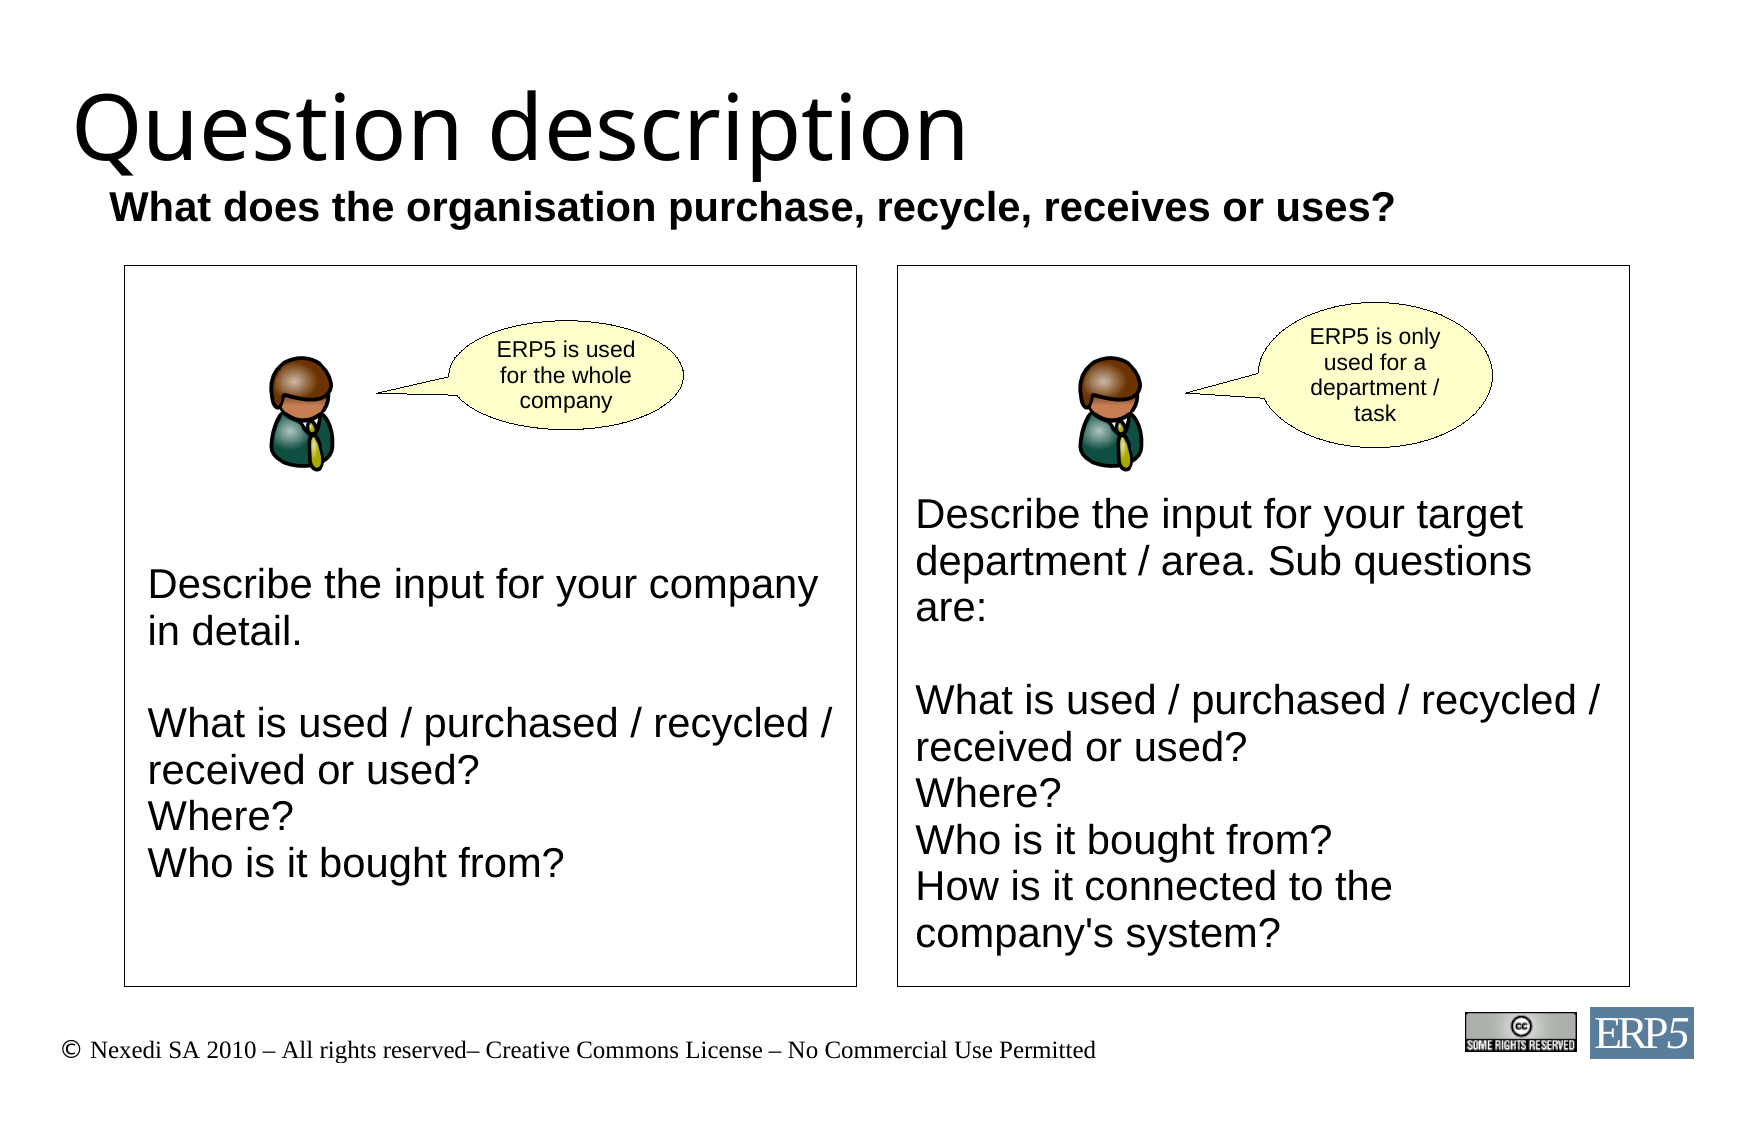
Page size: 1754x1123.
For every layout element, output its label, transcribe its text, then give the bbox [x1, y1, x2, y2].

picture [242, 352, 361, 473]
text_box ERP5 is only used for a department / task [1185, 302, 1493, 448]
text_box ERP5 is used for the whole company [376, 320, 684, 430]
picture [1051, 352, 1170, 473]
text_box Describe the input for your target department / area. Sub questions are: What is used / purchased / recycled / received or used? Where? Who is it bought from? How is it connected to the company's system? [915, 501, 1604, 945]
title Question description [71, 63, 1707, 187]
picture [1465, 1012, 1577, 1052]
text_box What does the organisation purchase, recycle, receives or uses? [109, 206, 1447, 254]
text_box Describe the input for your company in detail. What is used / purchased / recycled / received or used? Where? Who is it bought from? [147, 501, 836, 945]
